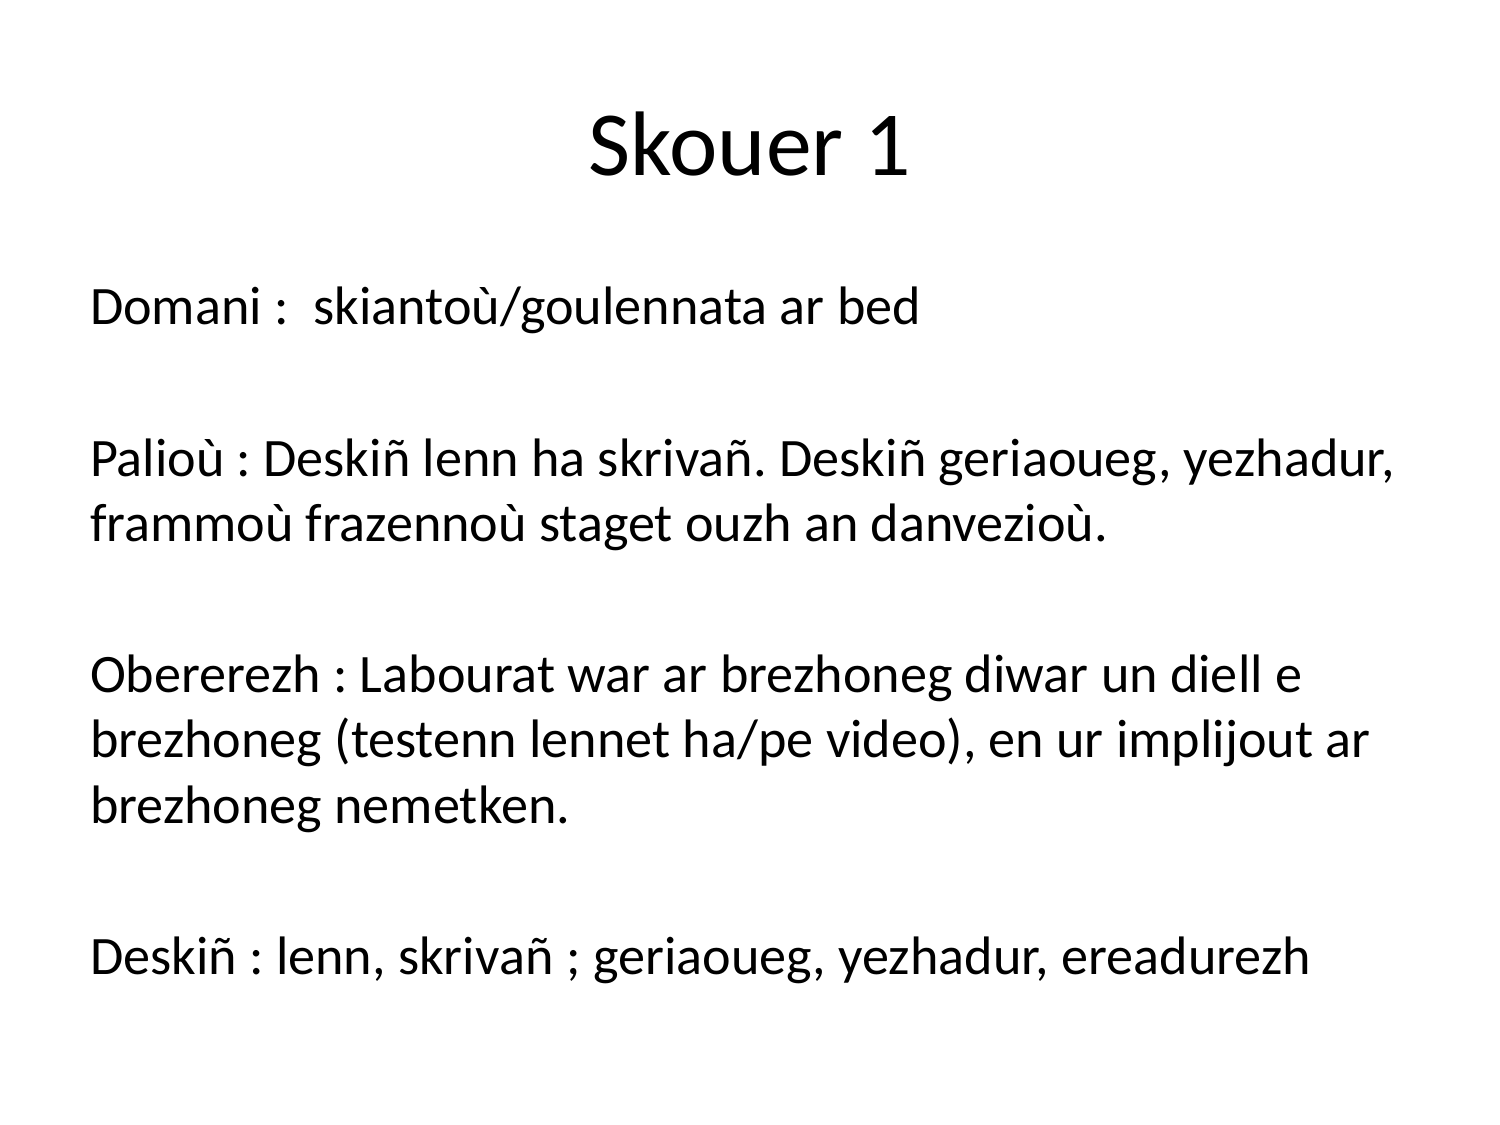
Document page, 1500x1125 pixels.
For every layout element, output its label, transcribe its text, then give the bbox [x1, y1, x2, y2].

list Domani : skiantoù/goulennata ar bed Palioù : Deskiñ lenn ha skrivañ. Deskiñ geriaoueg, yezhadur, frammoù frazennoù staget ouzh an danvezioù. Obererezh : Labourat war ar brezhoneg diwar un diell e brezhoneg (testenn lennet ha/pe video), en ur implijout ar brezhoneg nemetken. Deskiñ : lenn, skrivañ ; geriaoueg, yezhadur, ereadurezh [75, 262, 1425, 1005]
title Skouer 1 [75, 45, 1425, 233]
